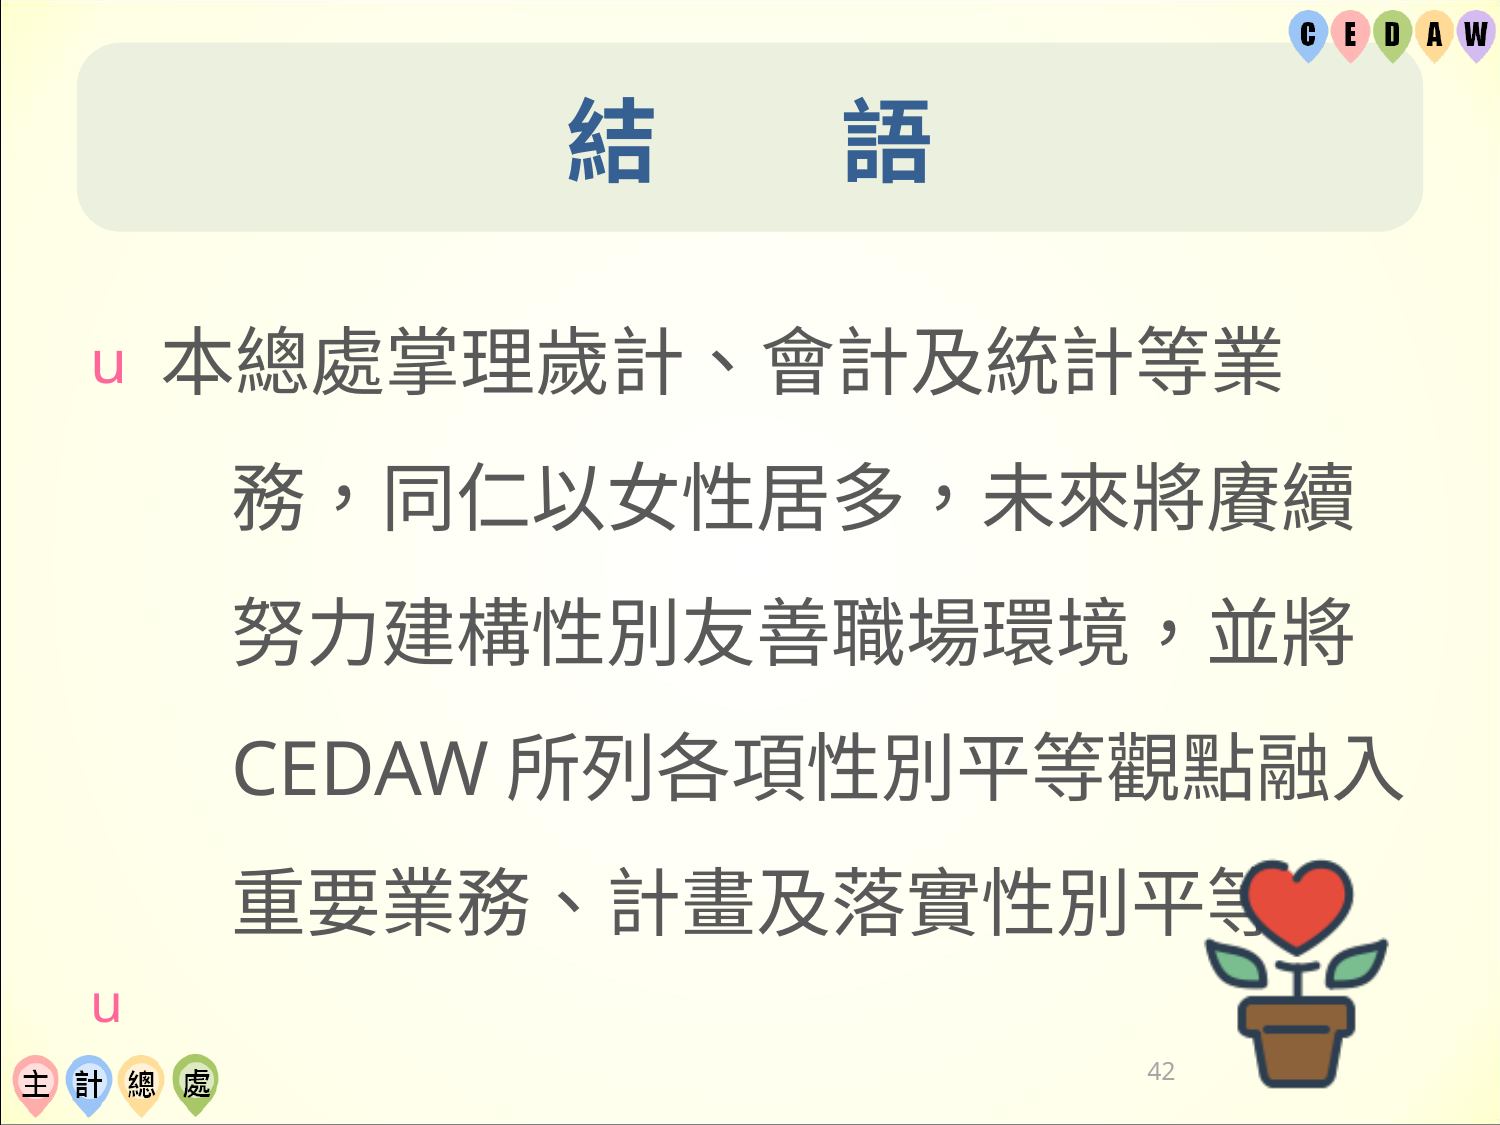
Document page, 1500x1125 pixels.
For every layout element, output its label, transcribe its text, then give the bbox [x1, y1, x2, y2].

picture [1163, 834, 1431, 1101]
title 結 語 [75, 45, 1426, 233]
list 本總處掌理歲計、會計及統計等業務，同仁以女性居多，未來將賡續努力建構性別友善職場環境，並將CEDAW所列各項性別平等觀點融入重要業務、計畫及落實性別平等。 [75, 262, 1426, 1005]
text_box [1132, 1042, 1483, 1103]
